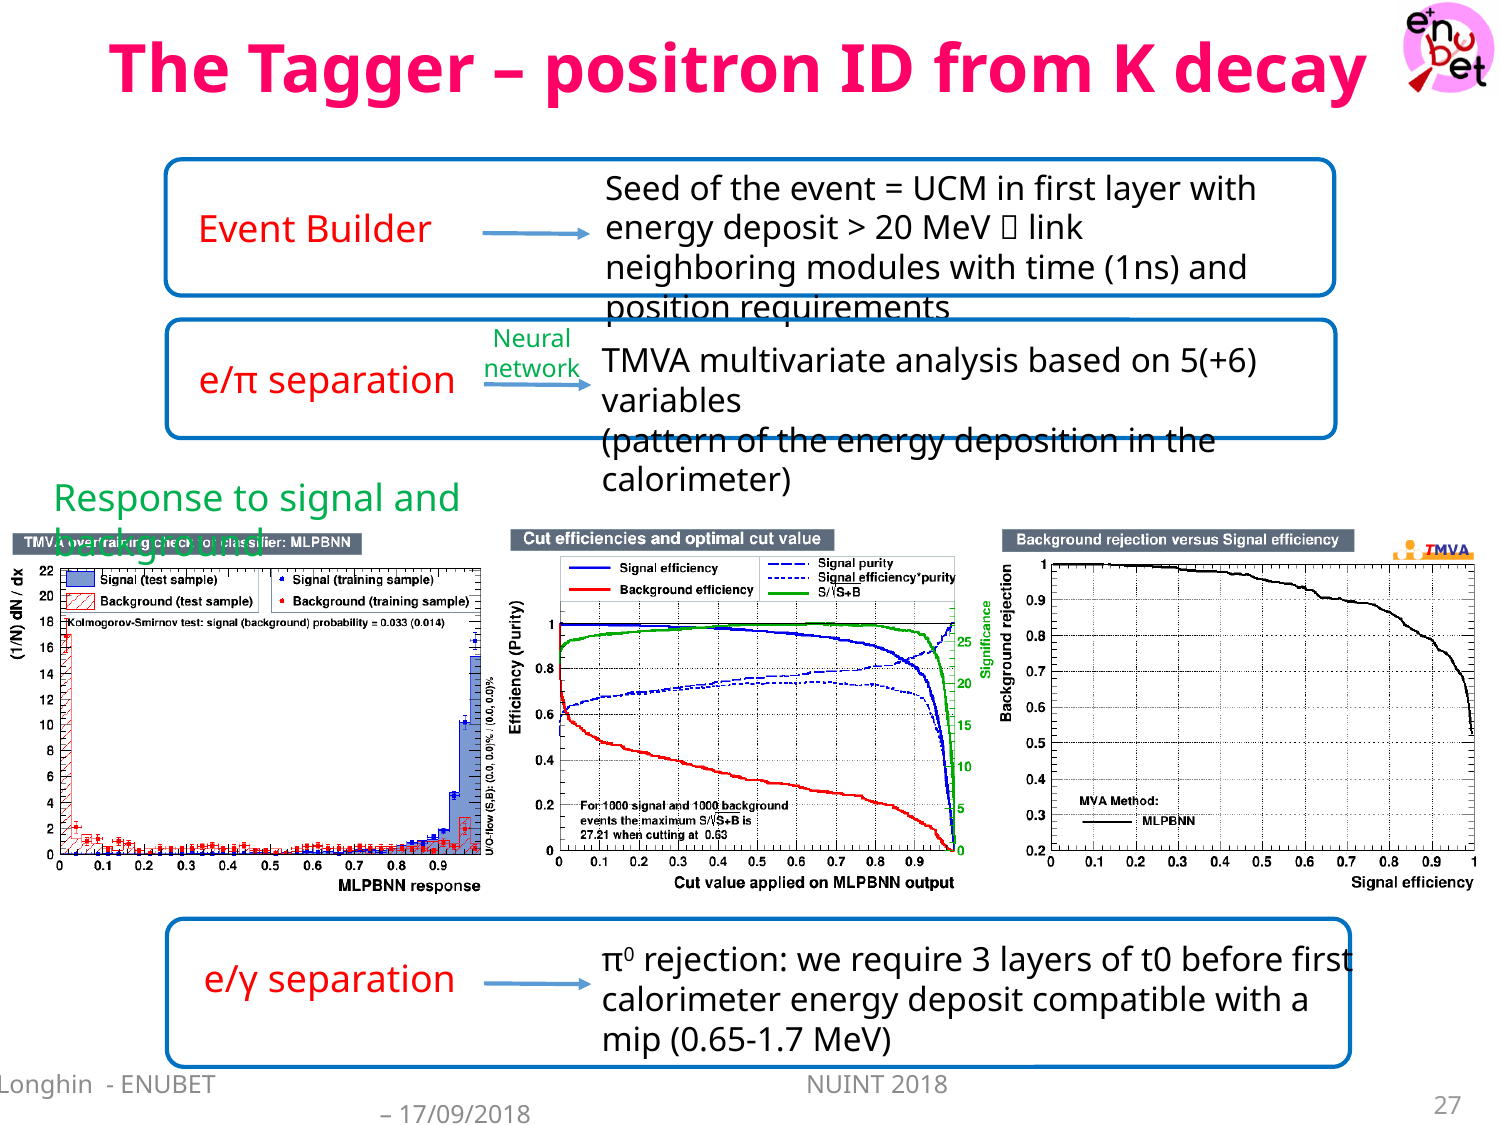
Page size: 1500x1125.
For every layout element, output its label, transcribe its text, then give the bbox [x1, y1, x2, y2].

picture [1397, 0, 1500, 95]
text_box e/γ separation [188, 947, 472, 1008]
text_box Neural network [466, 314, 598, 390]
text_box Seed of the event = UCM in first layer with energy deposit > 20 MeV  link neighboring modules with time (1ns) and position requirements [590, 159, 1296, 317]
text_box Response to signal and background [38, 466, 657, 572]
text_box Event Builder [183, 197, 448, 257]
text_box e/π separation [183, 348, 472, 409]
text_box The Tagger – positron ID from K decay [58, 18, 1419, 114]
picture [506, 527, 1499, 894]
text_box Seed of the event = UCM in first layer with energy deposit > 20 MeV  link neighboring modules with time (1ns) and position requirements [598, 322, 1296, 331]
picture [8, 531, 505, 898]
text_box TMVA multivariate analysis based on 5(+6) variables (pattern of the energy deposition in the calorimeter) [586, 331, 1331, 506]
text_box π0 rejection: we require 3 layers of t0 before first calorimeter energy deposit compatible with a mip (0.65-1.7 MeV) [586, 930, 1370, 1066]
